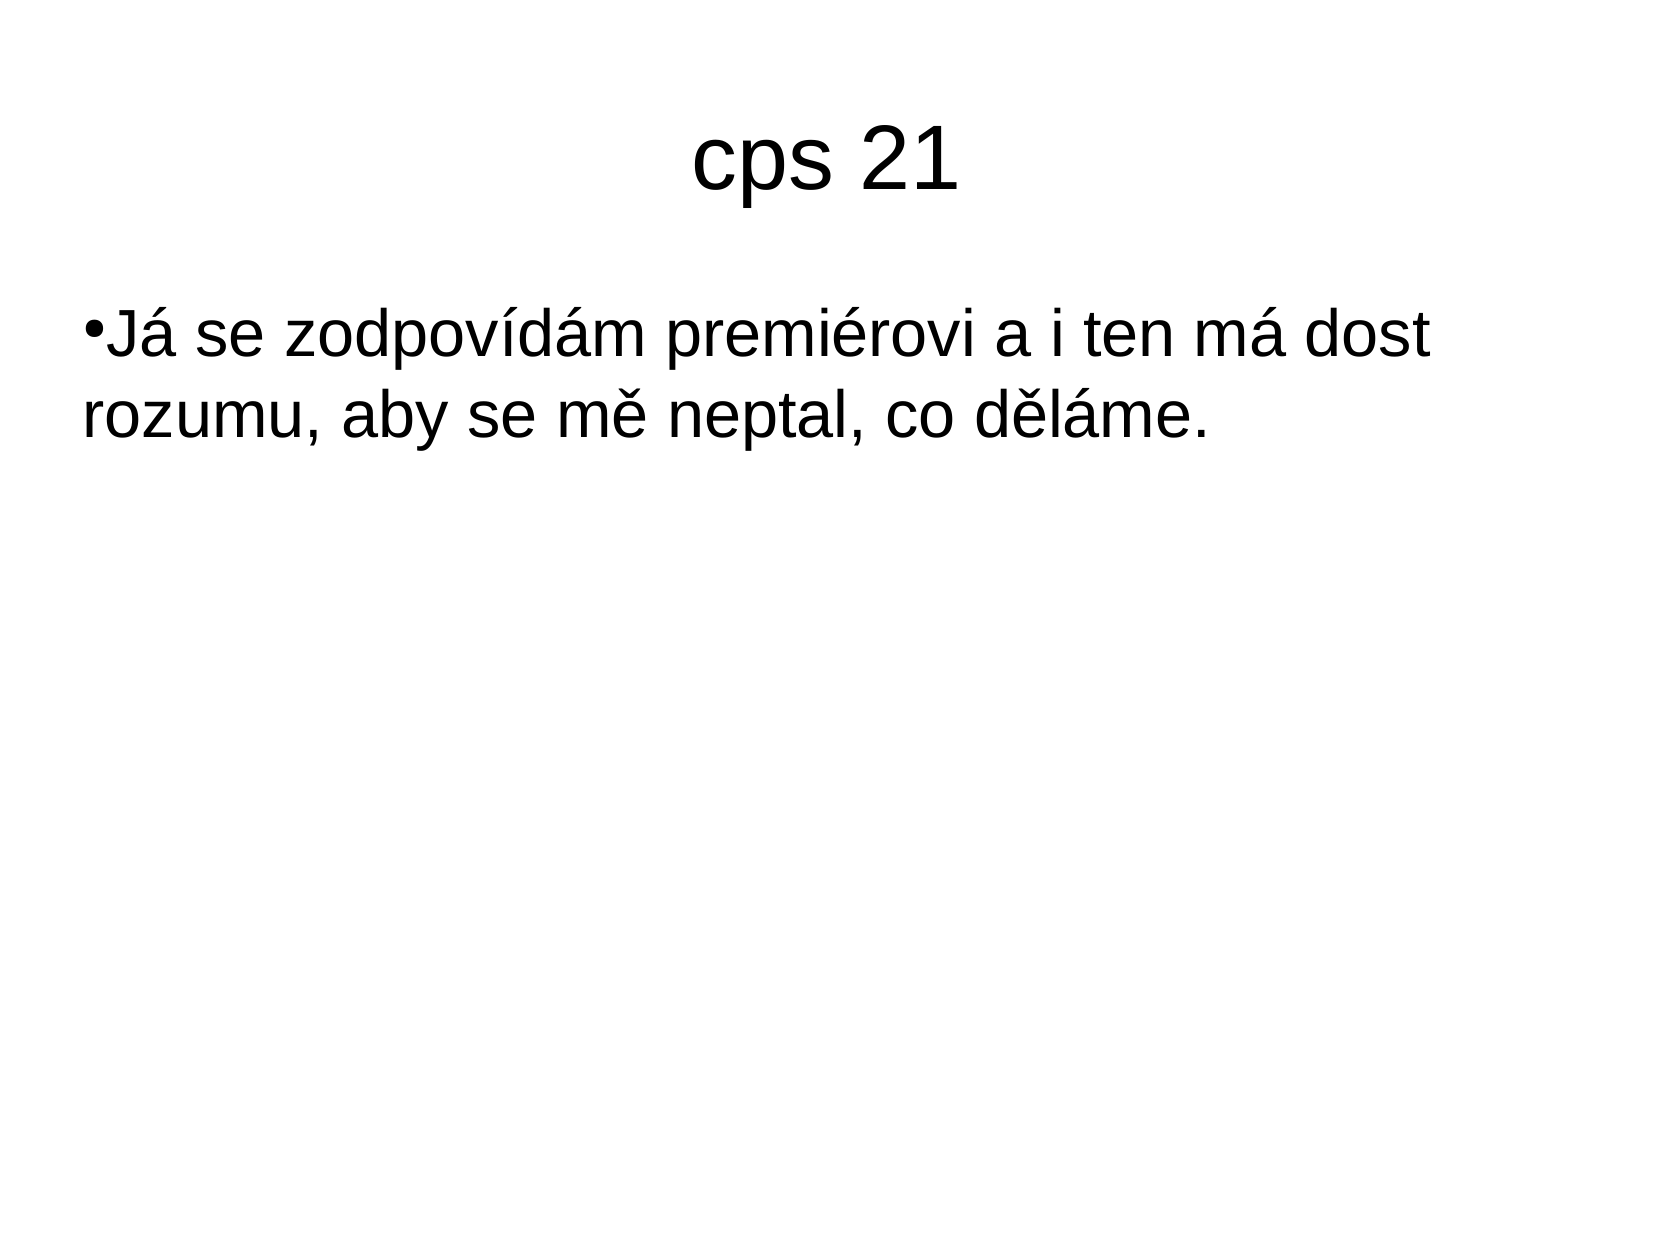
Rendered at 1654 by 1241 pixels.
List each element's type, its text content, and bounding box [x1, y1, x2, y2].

list Já se zodpovídám premiérovi a i ten má dost rozumu, aby se mě neptal, co děláme. [82, 290, 1571, 1010]
title cps 21 [82, 49, 1571, 257]
